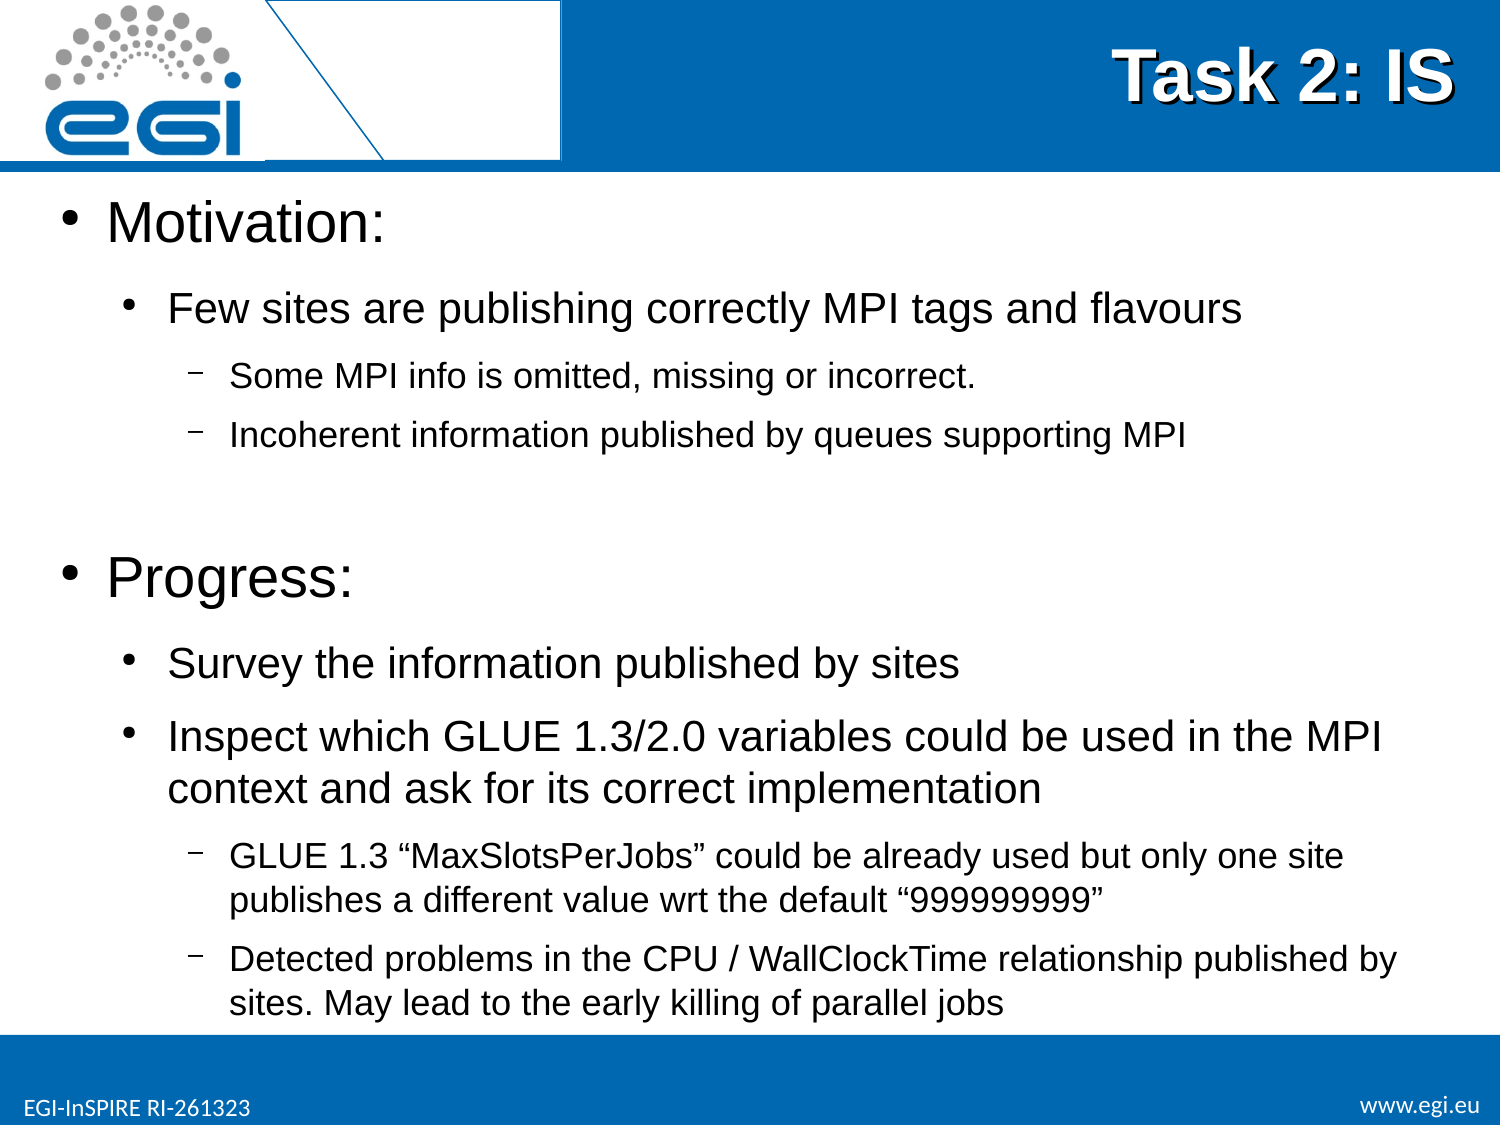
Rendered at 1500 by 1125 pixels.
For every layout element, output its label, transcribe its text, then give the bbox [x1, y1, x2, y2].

picture [0, 0, 265, 161]
title Task 2: IS [348, 19, 1471, 161]
list Motivation: Few sites are publishing correctly MPI tags and flavours Some MPI info is omitted, missing or incorrect. Incoherent information published by queues supporting MPI Progress: Survey the information published by sites Inspect which GLUE 1.3/2.0 variables could be used in the MPI context and ask for its correct implementation GLUE 1.3 “MaxSlotsPerJobs” could be already used but only one site publishes a different value wrt the default “999999999” Detected problems in the CPU / WallClockTime relationship published by sites. May lead to the early killing of parallel jobs [29, 177, 1477, 1034]
